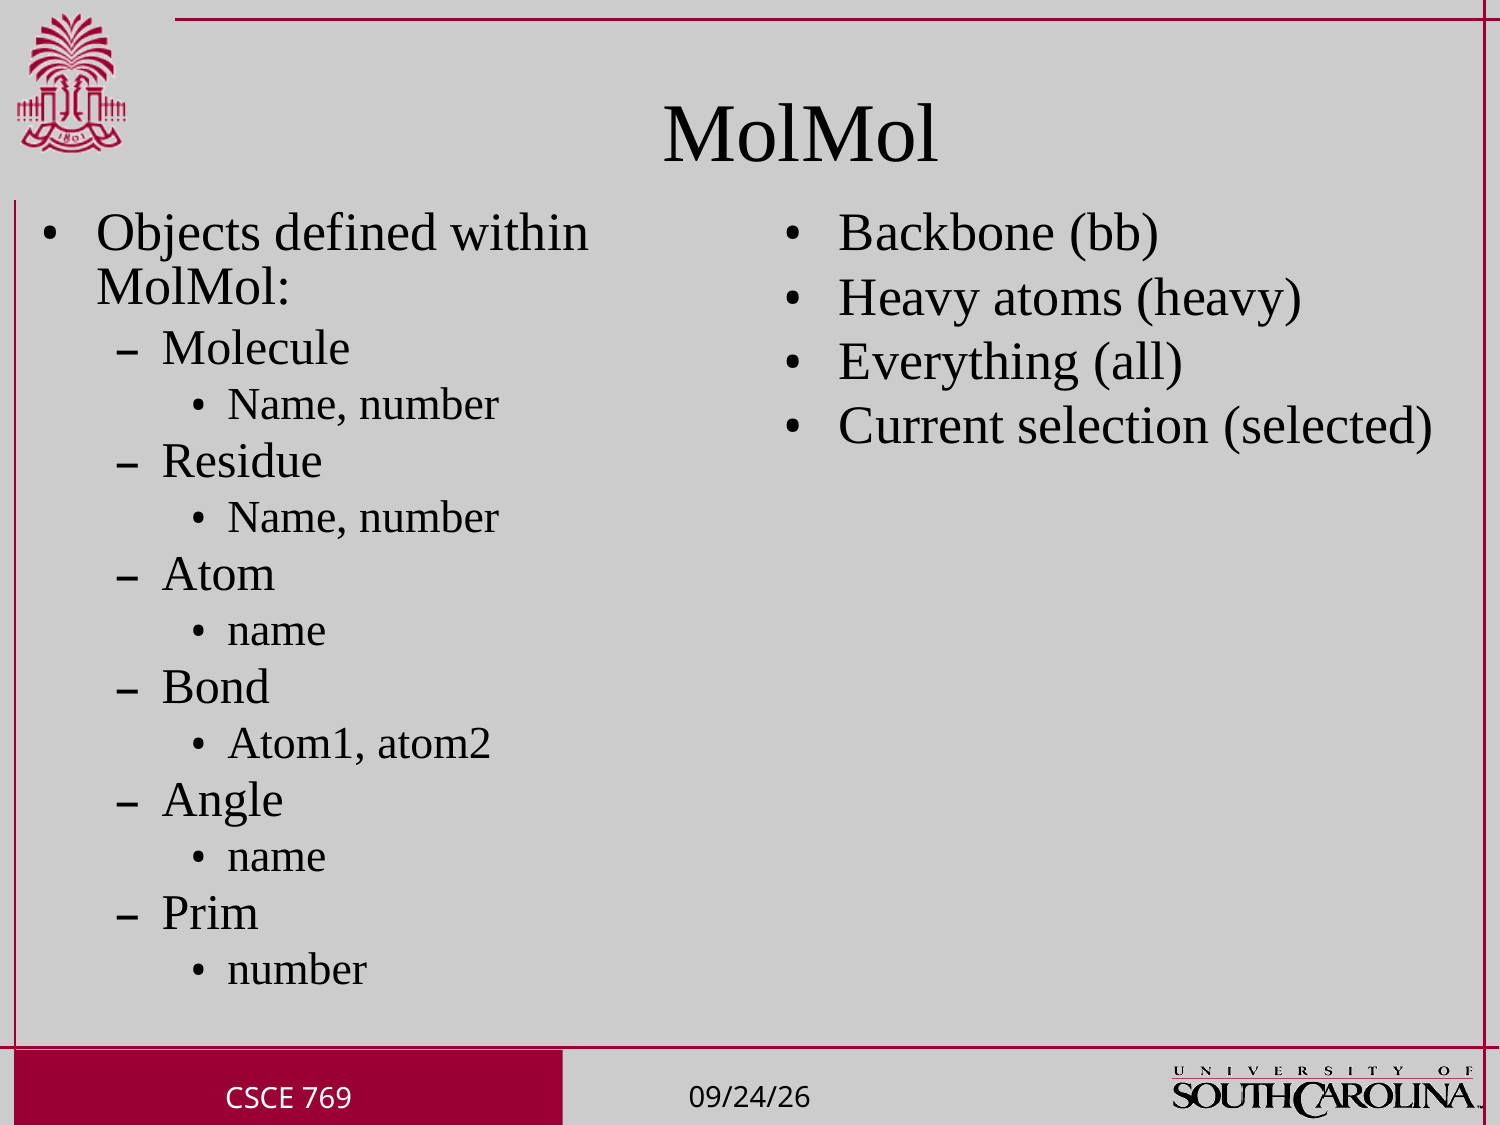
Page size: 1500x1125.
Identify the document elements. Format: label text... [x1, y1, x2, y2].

title MolMol [174, 9, 1450, 188]
picture [12, 12, 131, 155]
picture [1162, 1049, 1483, 1125]
list Objects defined within MolMol: Molecule Name, number Residue Name, number Atom name Bond Atom1, atom2 Angle name Prim number [24, 200, 733, 1028]
list Backbone (bb) Heavy atoms (heavy) Everything (all) Current selection (selected) [767, 200, 1476, 1028]
